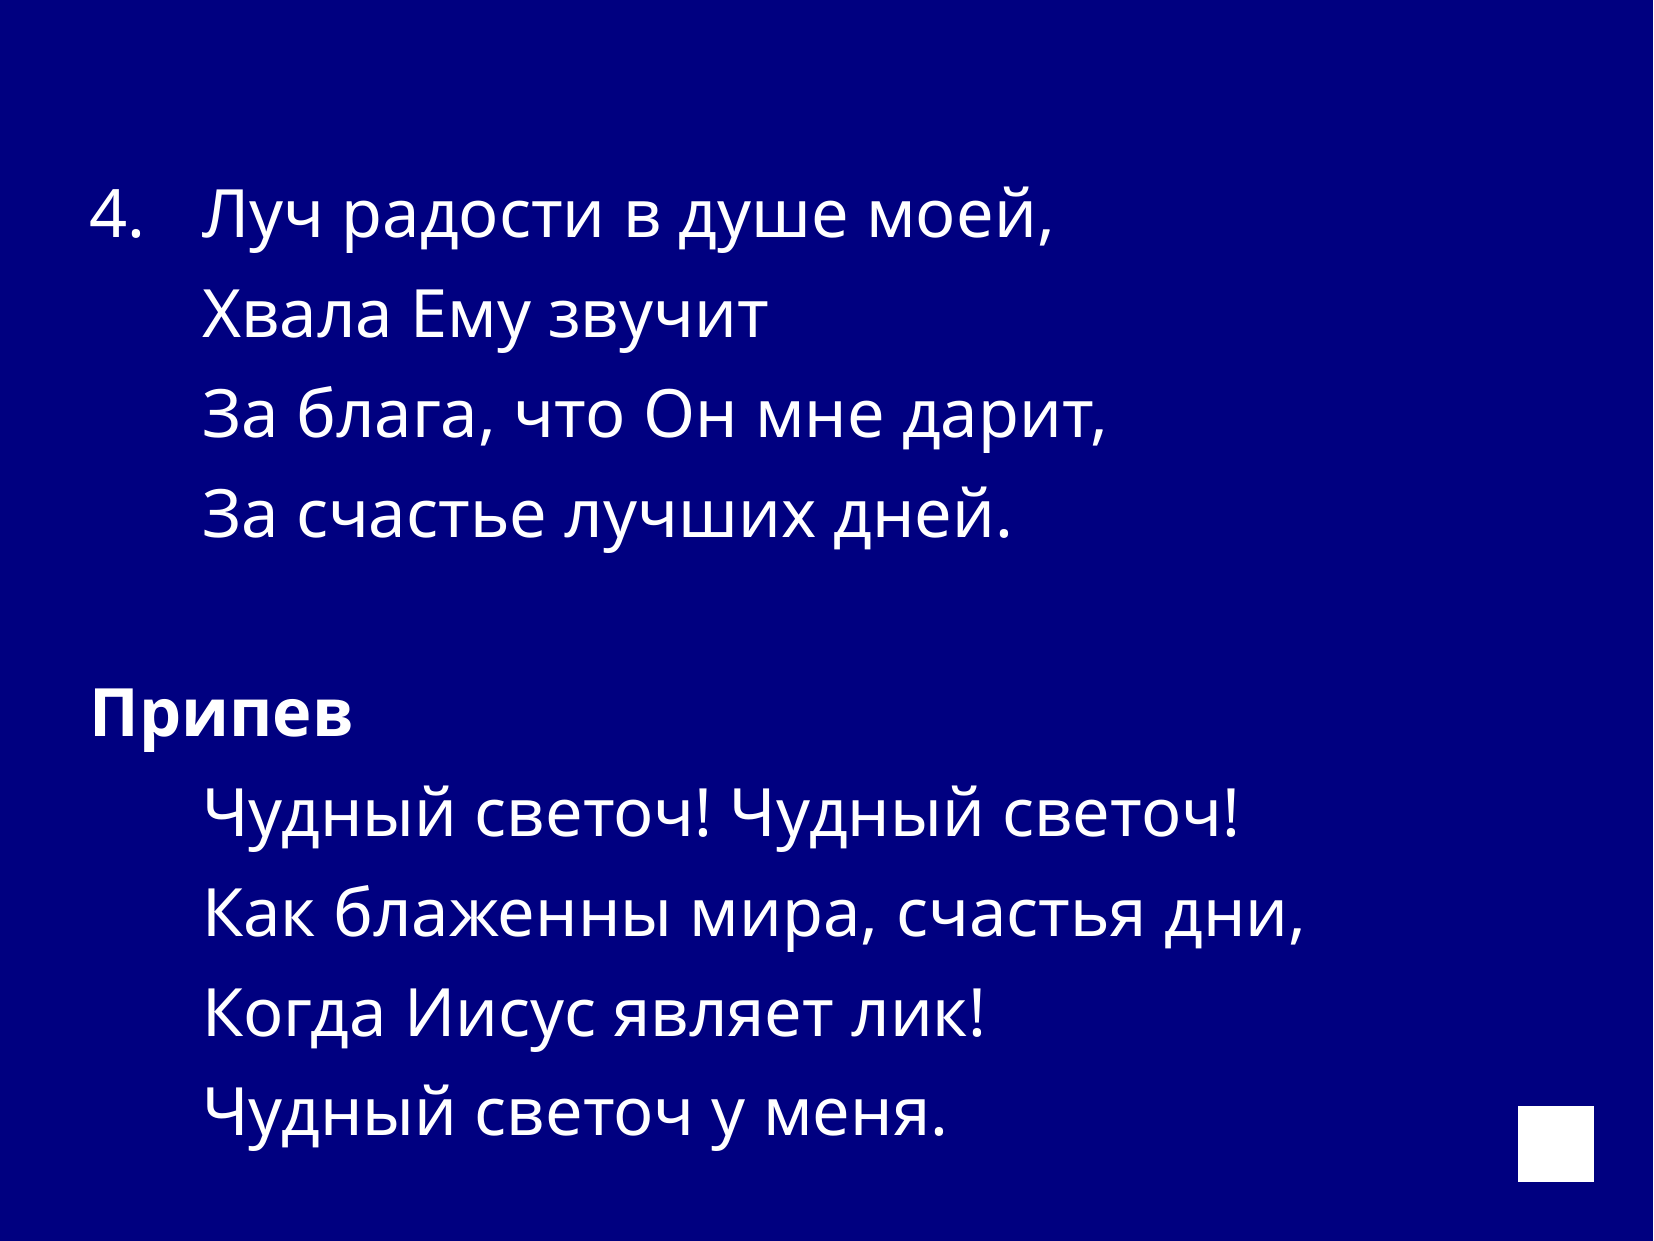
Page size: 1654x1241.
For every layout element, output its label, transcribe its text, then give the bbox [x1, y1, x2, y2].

text_box 4. Луч радости в душе моей, Хвала Ему звучит За блага, что Он мне дарит, За счастье лучших дней. Припев Чудный светоч! Чудный светоч! Как блаженны мира, счастья дни, Когда Иисус являет лик! Чудный светоч у меня. [75, 150, 1576, 1163]
text_box [1518, 1106, 1594, 1182]
